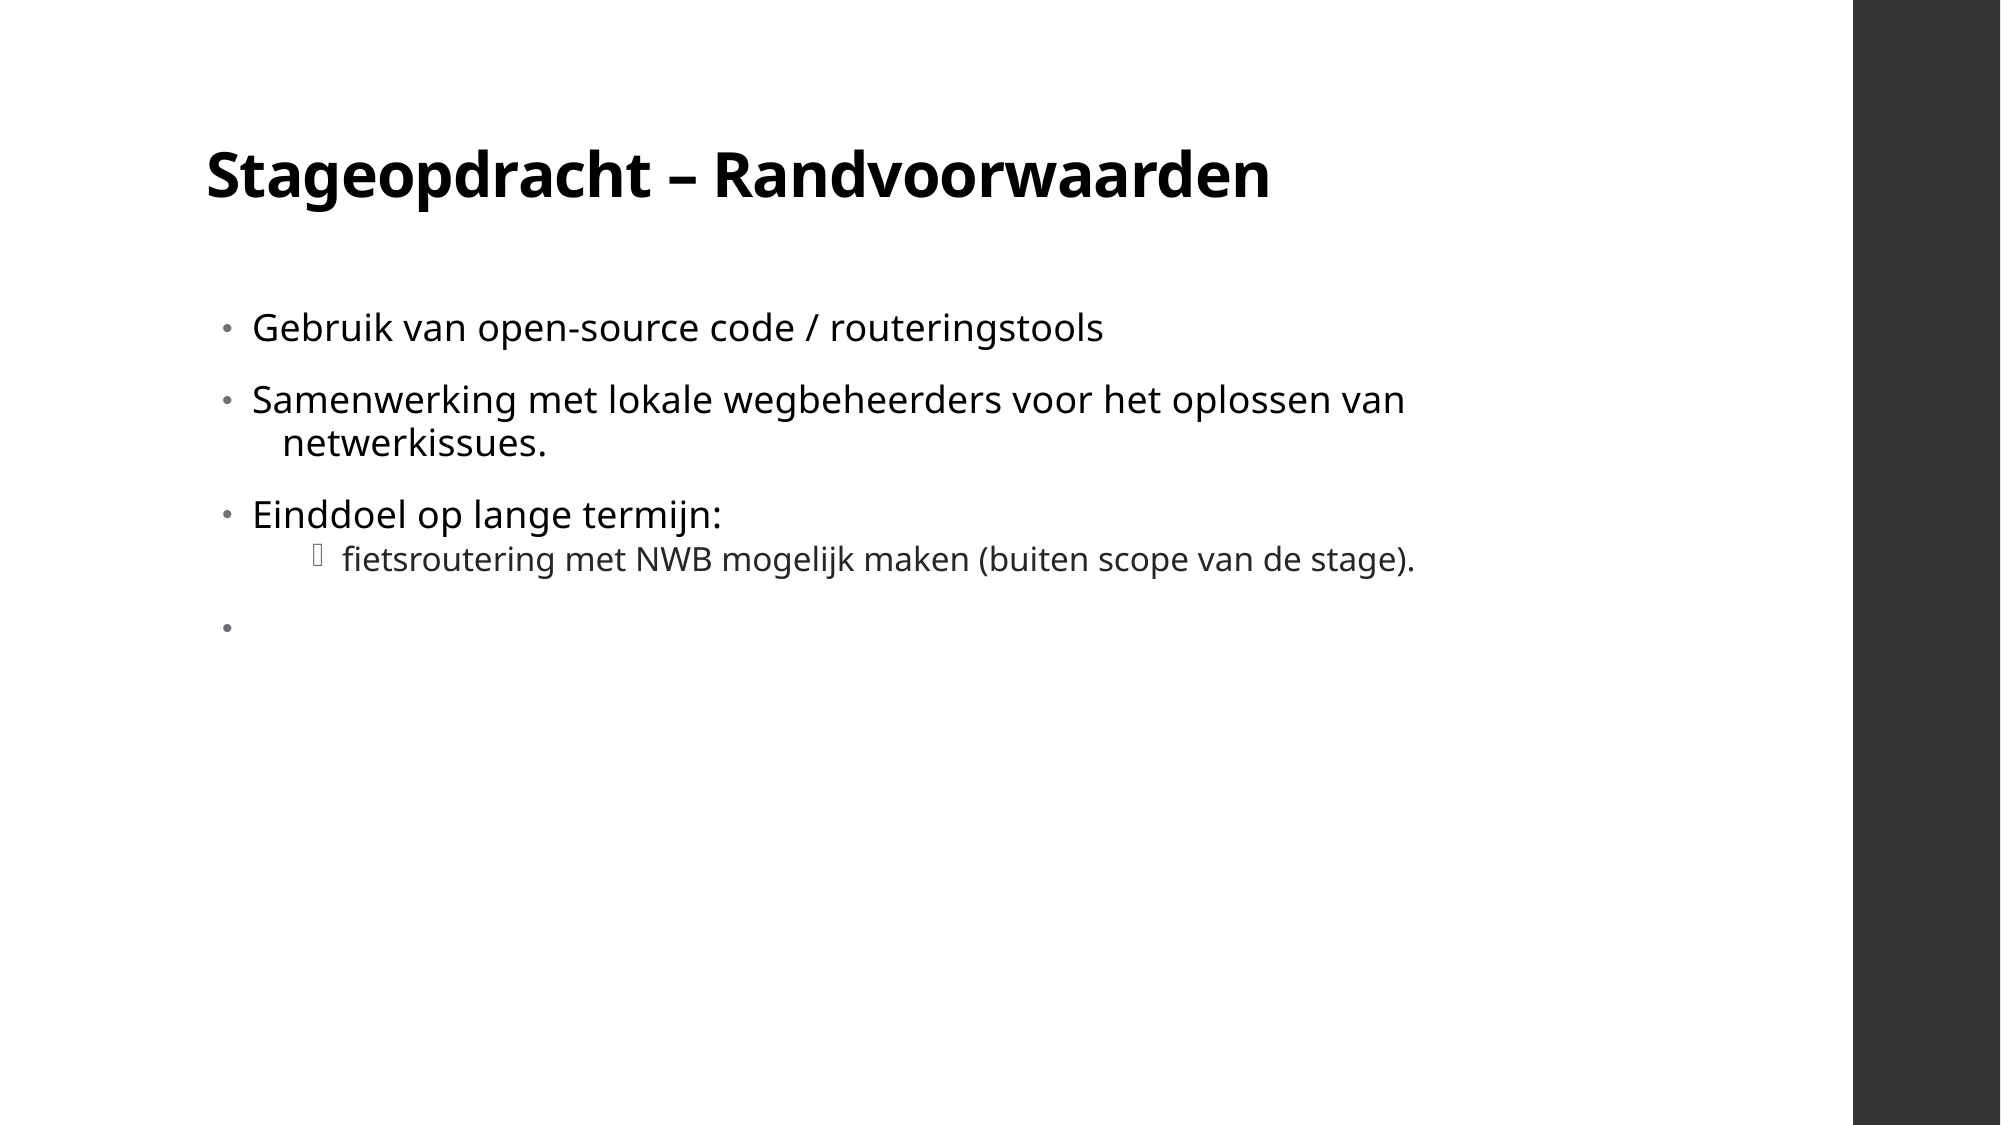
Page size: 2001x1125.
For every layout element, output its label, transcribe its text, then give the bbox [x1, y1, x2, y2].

list Gebruik van open‑source code / routeringstools Samenwerking met lokale wegbeheerders voor het oplossen van netwerkissues. Einddoel op lange termijn: fietsroutering met NWB mogelijk maken (buiten scope van de stage). [206, 299, 1617, 1014]
title Stageopdracht – Randvoorwaarden [191, 100, 1782, 219]
